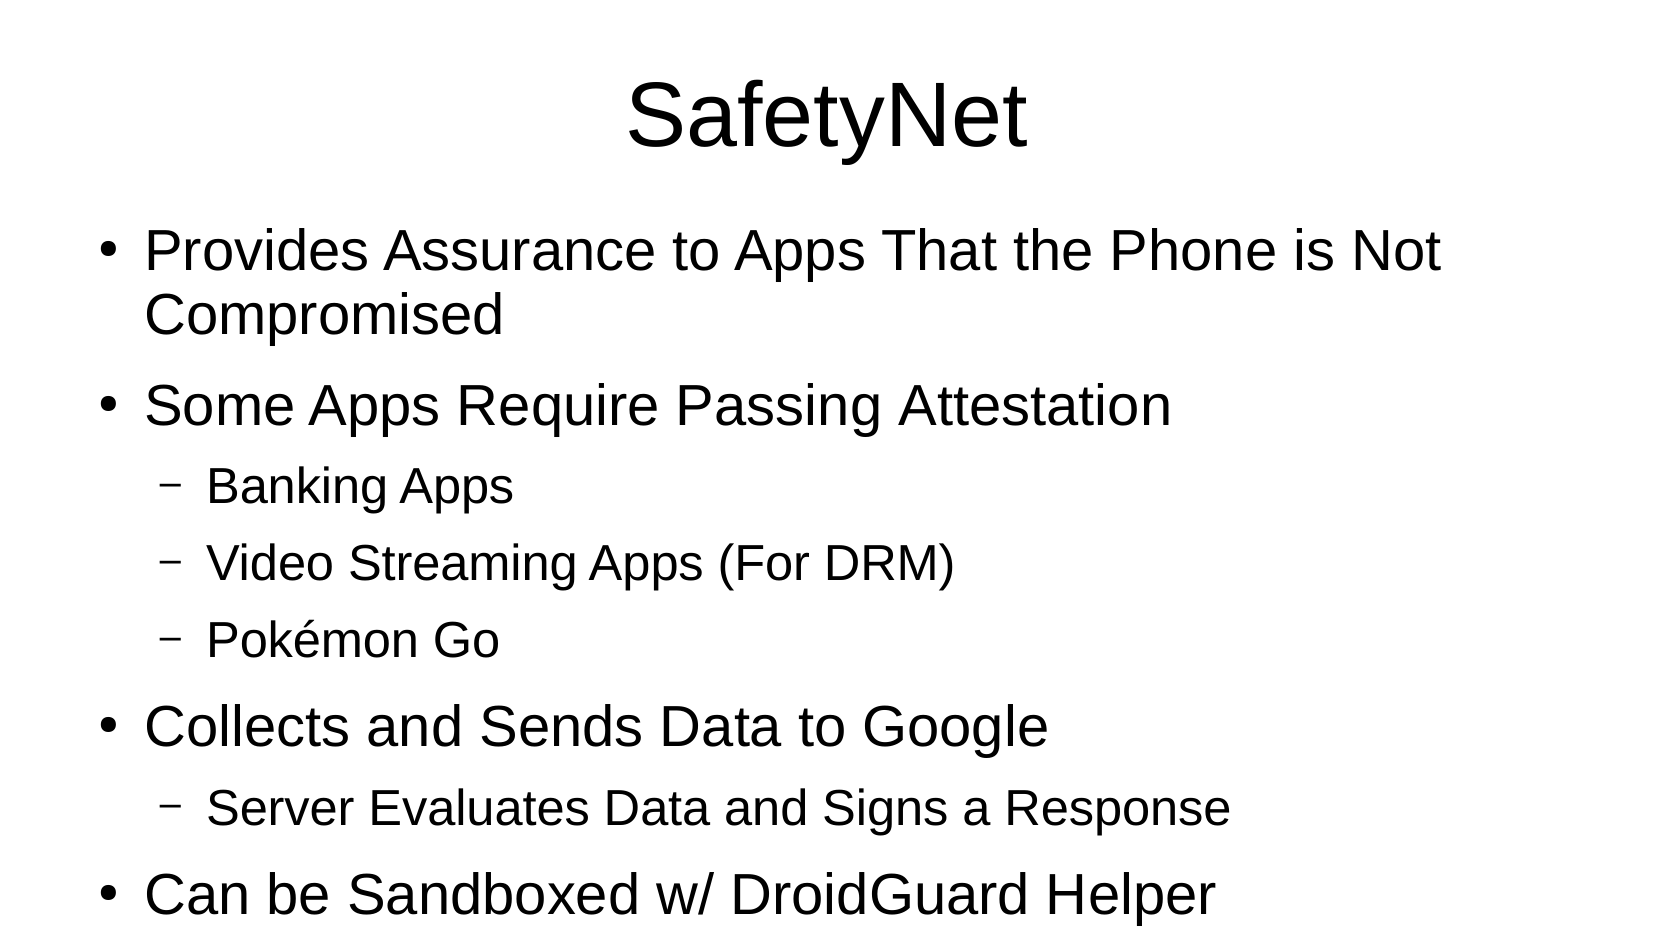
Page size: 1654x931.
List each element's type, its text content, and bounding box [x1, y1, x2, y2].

title SafetyNet [82, 37, 1571, 193]
list Provides Assurance to Apps That the Phone is Not Compromised Some Apps Require Passing Attestation Banking Apps Video Streaming Apps (For DRM) Pokémon Go Collects and Sends Data to Google Server Evaluates Data and Signs a Response Can be Sandboxed w/ DroidGuard Helper [82, 217, 1571, 931]
